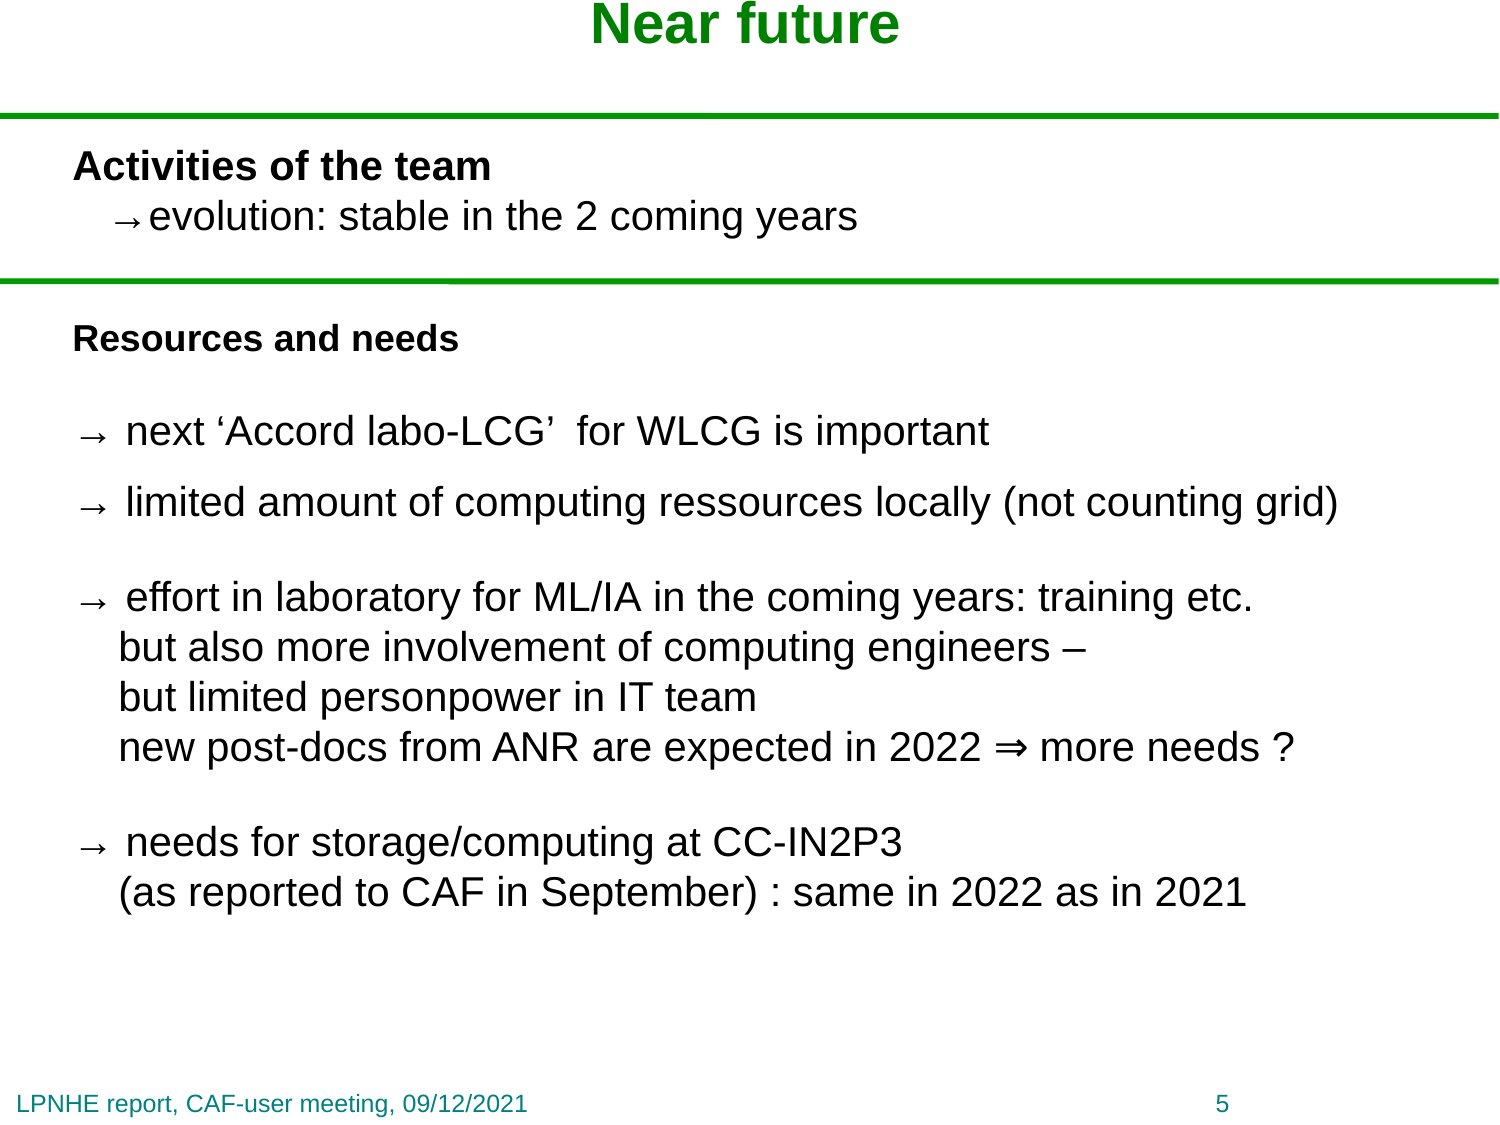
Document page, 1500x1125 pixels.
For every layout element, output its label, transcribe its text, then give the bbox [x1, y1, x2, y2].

text_box Activities of the team →evolution: stable in the 2 coming years Resources and needs → next ‘Accord labo-LCG’ for WLCG is important → limited amount of computing ressources locally (not counting grid) → effort in laboratory for ML/IA in the coming years: training etc. but also more involvement of computing engineers – but limited personpower in IT team new post-docs from ANR are expected in 2022 ⇒ more needs ? → needs for storage/computing at CC-IN2P3 (as reported to CAF in September) : same in 2022 as in 2021 [57, 131, 1500, 759]
text_box Near future [5, 0, 1500, 111]
